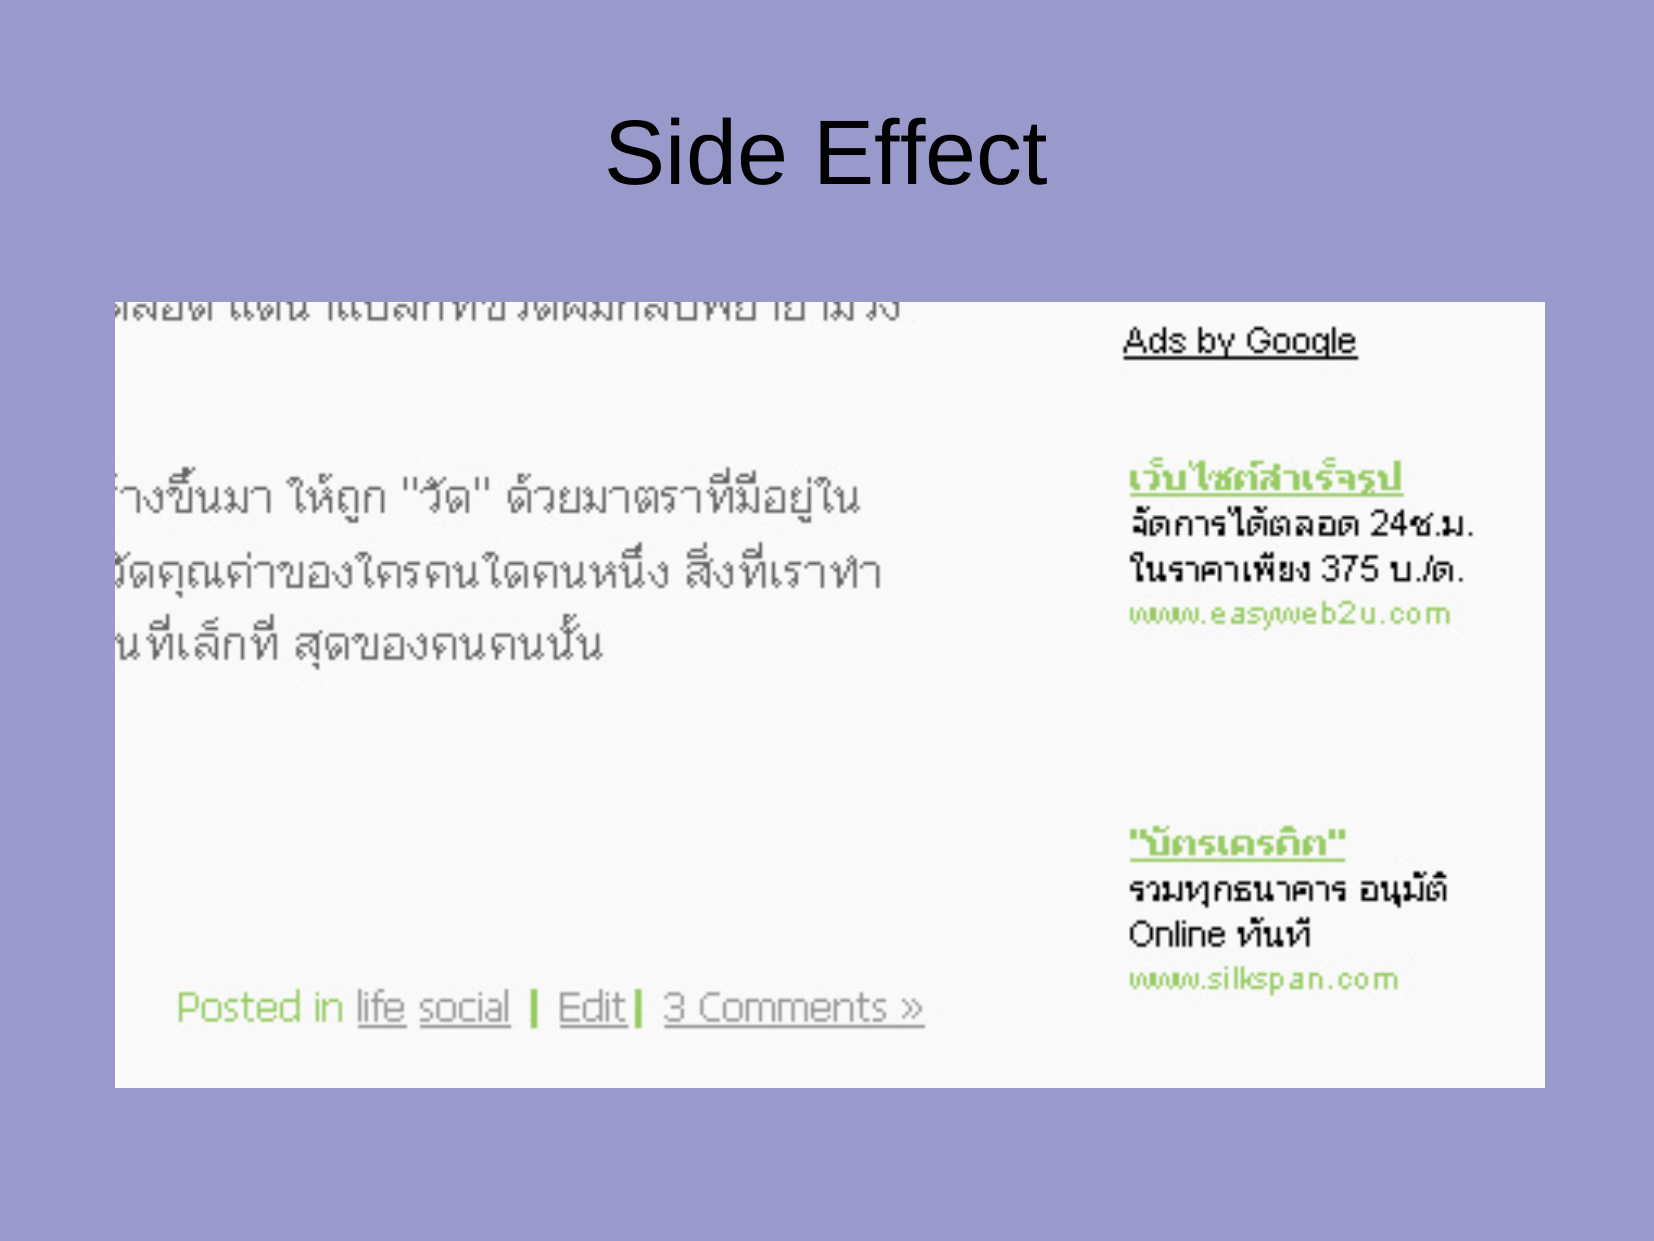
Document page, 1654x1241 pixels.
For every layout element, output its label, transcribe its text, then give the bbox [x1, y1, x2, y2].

picture [115, 302, 1545, 1088]
title Side Effect [82, 56, 1571, 250]
